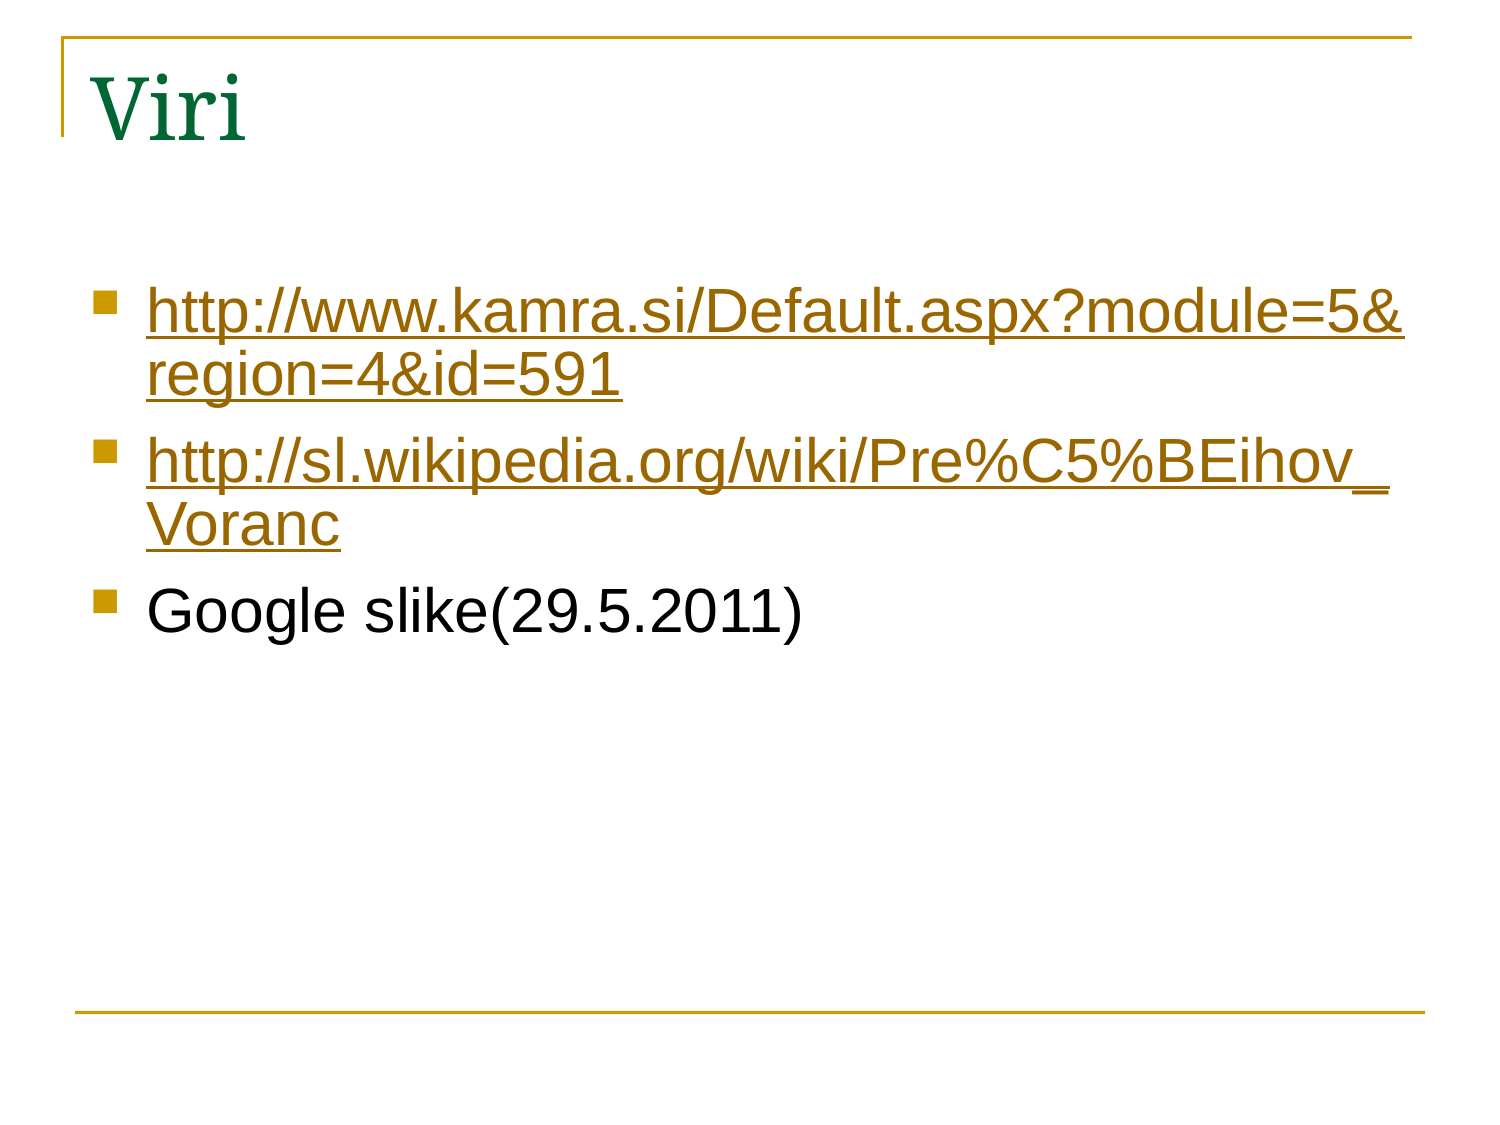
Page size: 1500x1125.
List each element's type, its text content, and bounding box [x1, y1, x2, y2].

title Viri [75, 45, 1425, 233]
list http://www.kamra.si/Default.aspx?module=5&region=4&id=591 http://sl.wikipedia.org/wiki/Pre%C5%BEihov_Voranc Google slike(29.5.2011) [75, 262, 1425, 1006]
